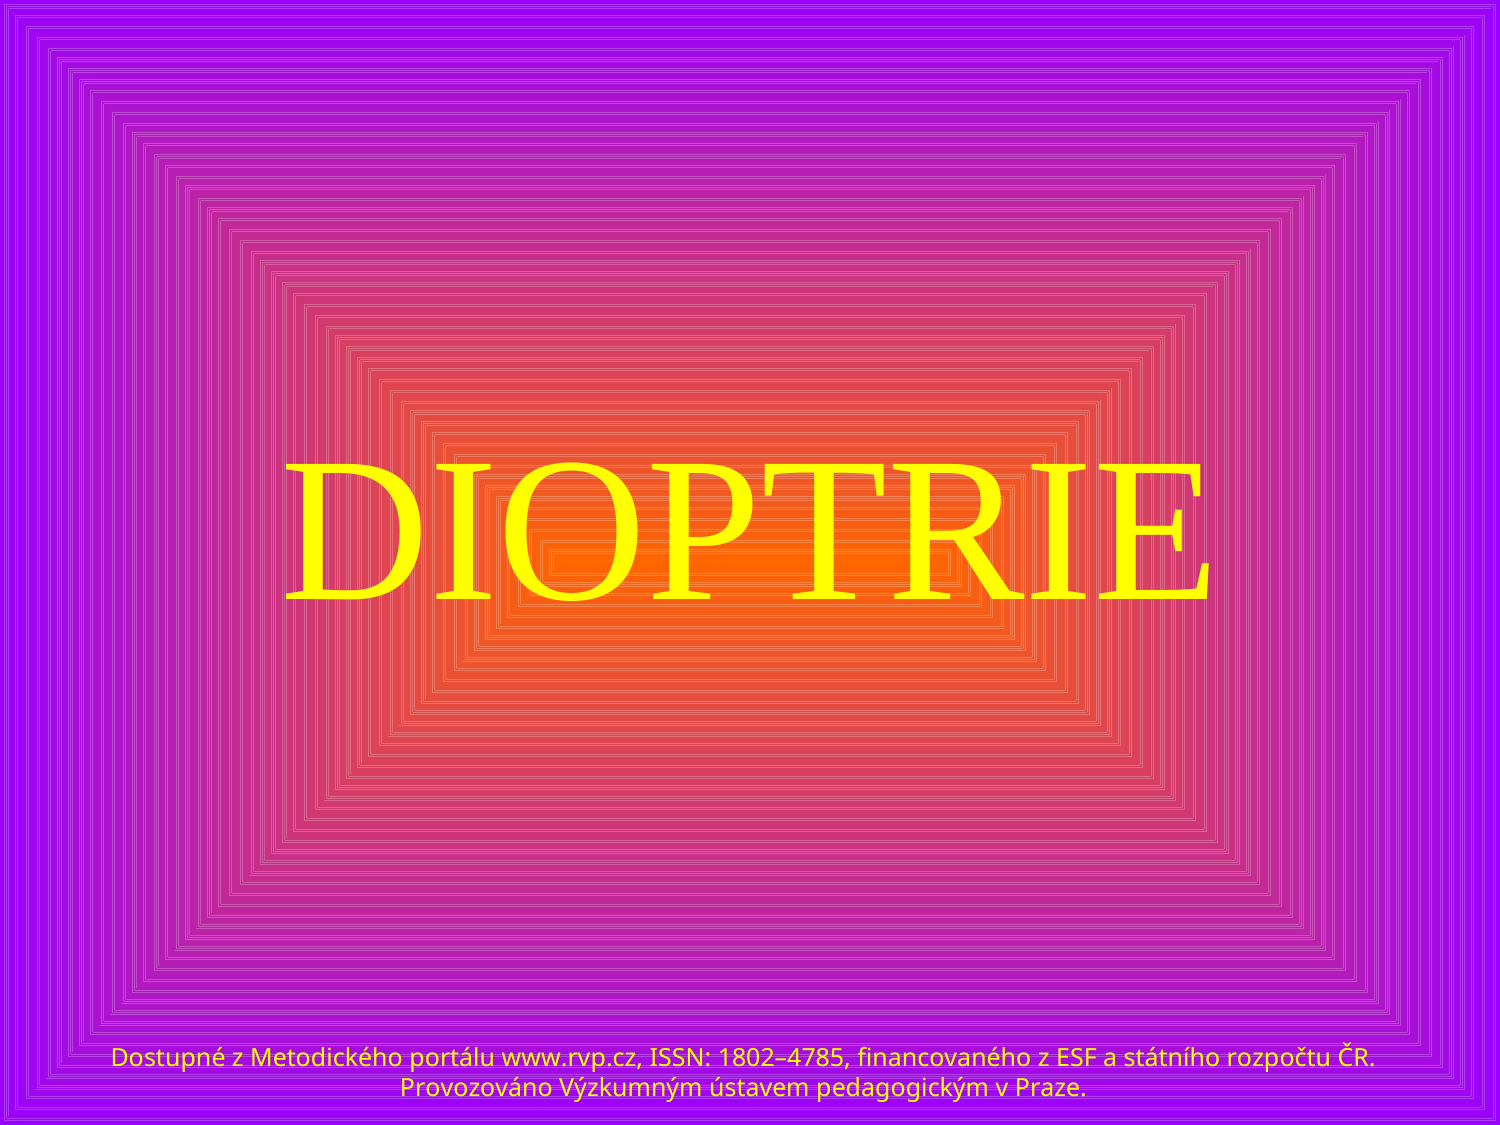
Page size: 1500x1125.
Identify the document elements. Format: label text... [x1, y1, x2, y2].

text_box Dostupné z Metodického portálu www.rvp.cz, ISSN: 1802–4785, financovaného z ESF a státního rozpočtu ČR. Provozováno Výzkumným ústavem pedagogickým v Praze. [35, 1041, 1454, 1102]
text_box DIOPTRIE [0, 385, 1500, 649]
